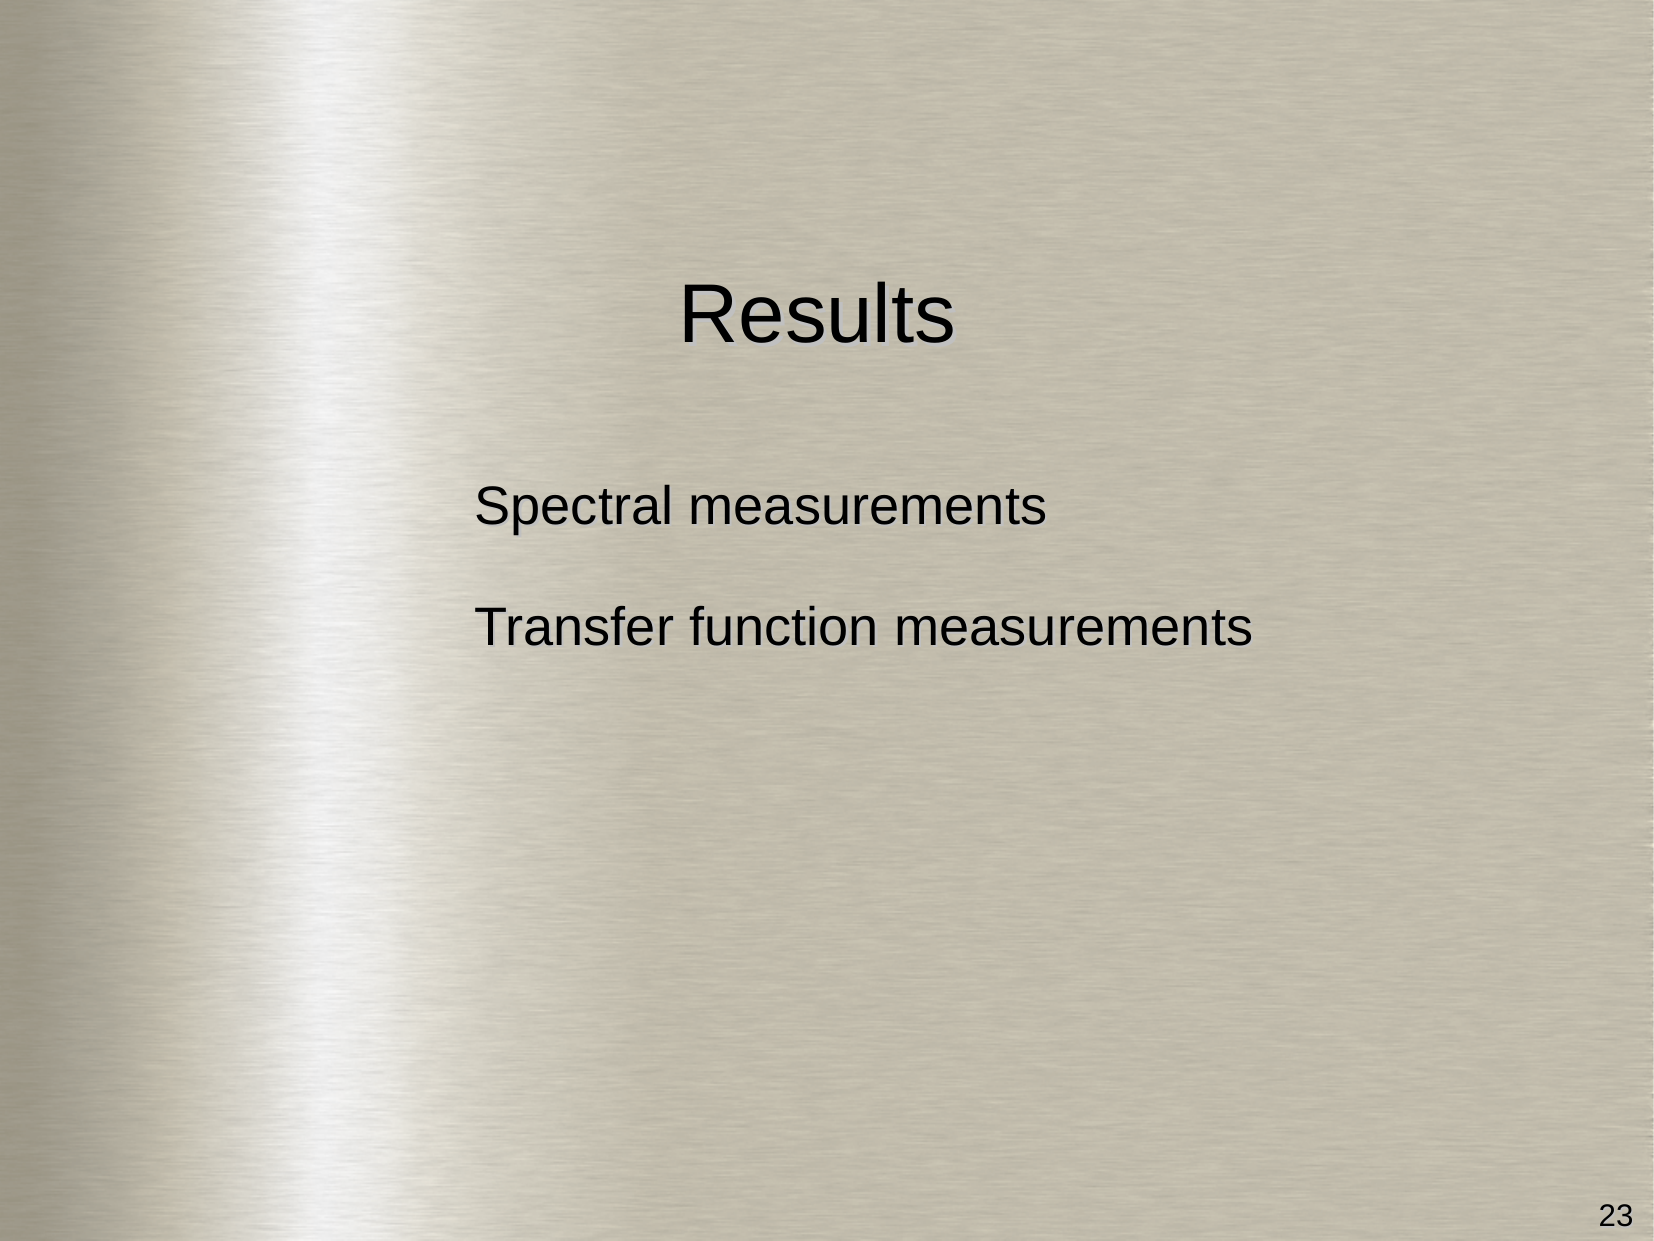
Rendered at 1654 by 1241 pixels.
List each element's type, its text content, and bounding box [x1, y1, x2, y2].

text_box Spectral measurements Transfer function measurements [444, 467, 1306, 665]
picture [0, 0, 1654, 1241]
text_box Results [664, 259, 972, 368]
